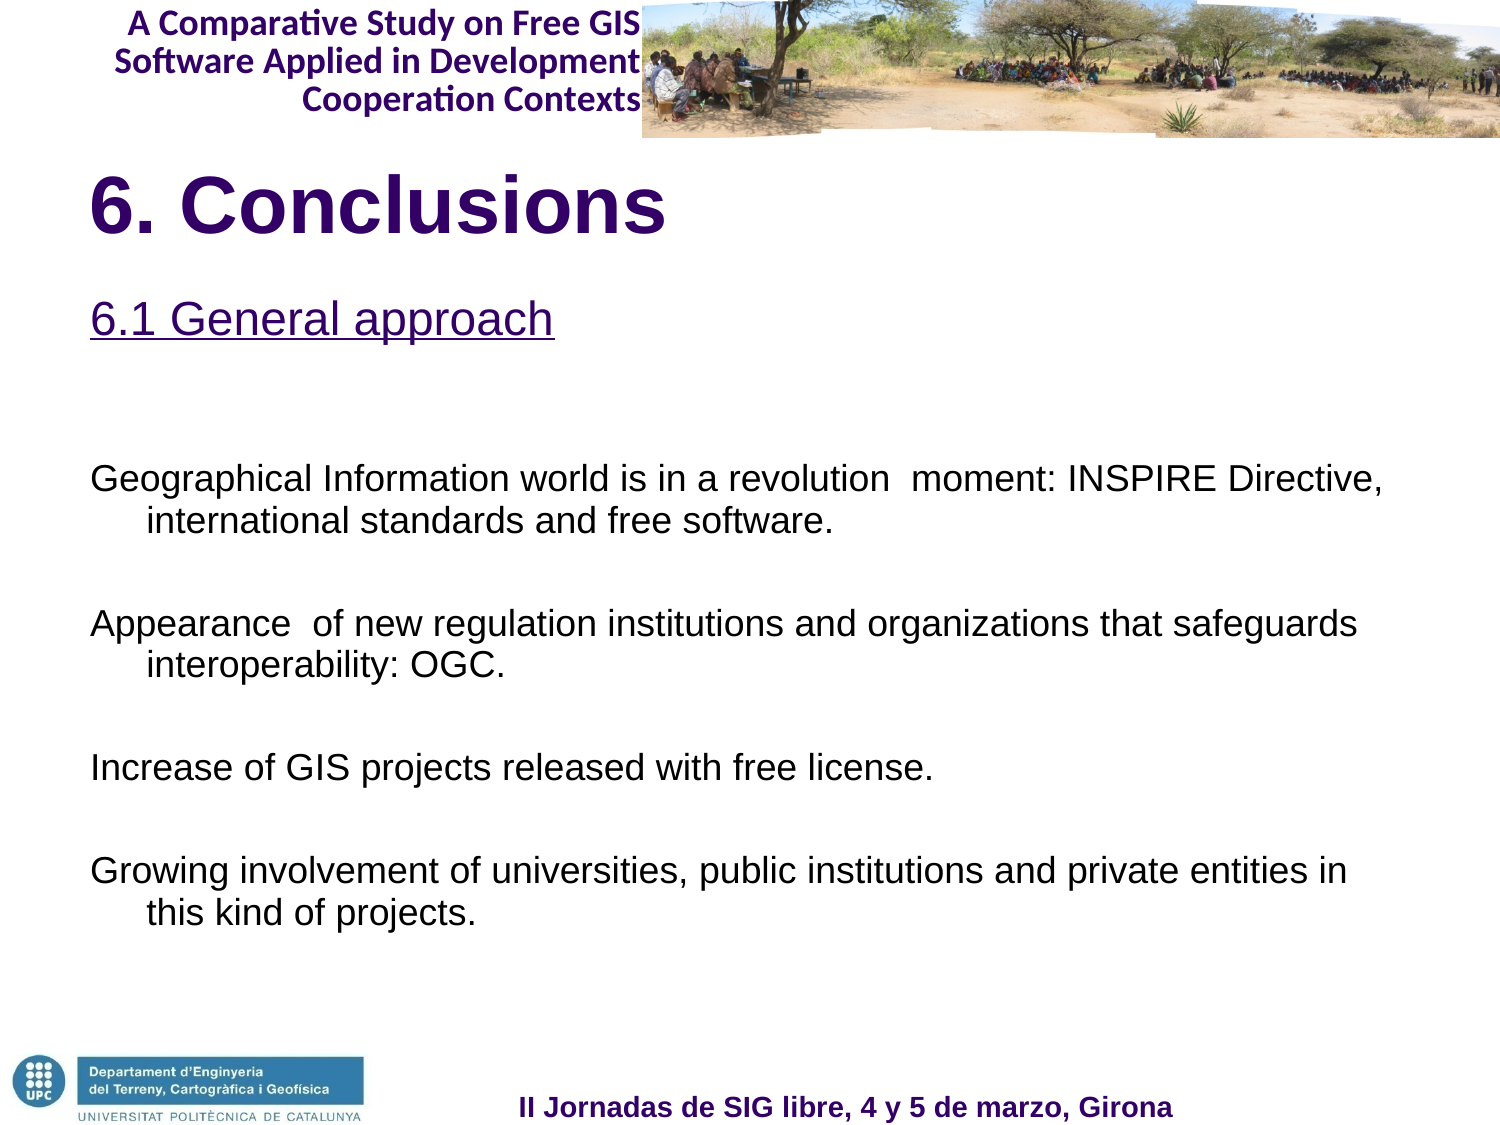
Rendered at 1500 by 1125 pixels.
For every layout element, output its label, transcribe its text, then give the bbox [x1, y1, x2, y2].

picture [642, 0, 1500, 138]
text_box II Jornadas de SIG libre, 4 y 5 de marzo, Girona [360, 1083, 1341, 1125]
title 6. Conclusions [75, 152, 1199, 284]
list 6.1 General approach Geographical Information world is in a revolution moment: INSPIRE Directive, international standards and free software. Appearance of new regulation institutions and organizations that safeguards interoperability: OGC. Increase of GIS projects released with free license. Growing involvement of universities, public institutions and private entities in this kind of projects. [75, 284, 1426, 1008]
picture [0, 1054, 376, 1125]
